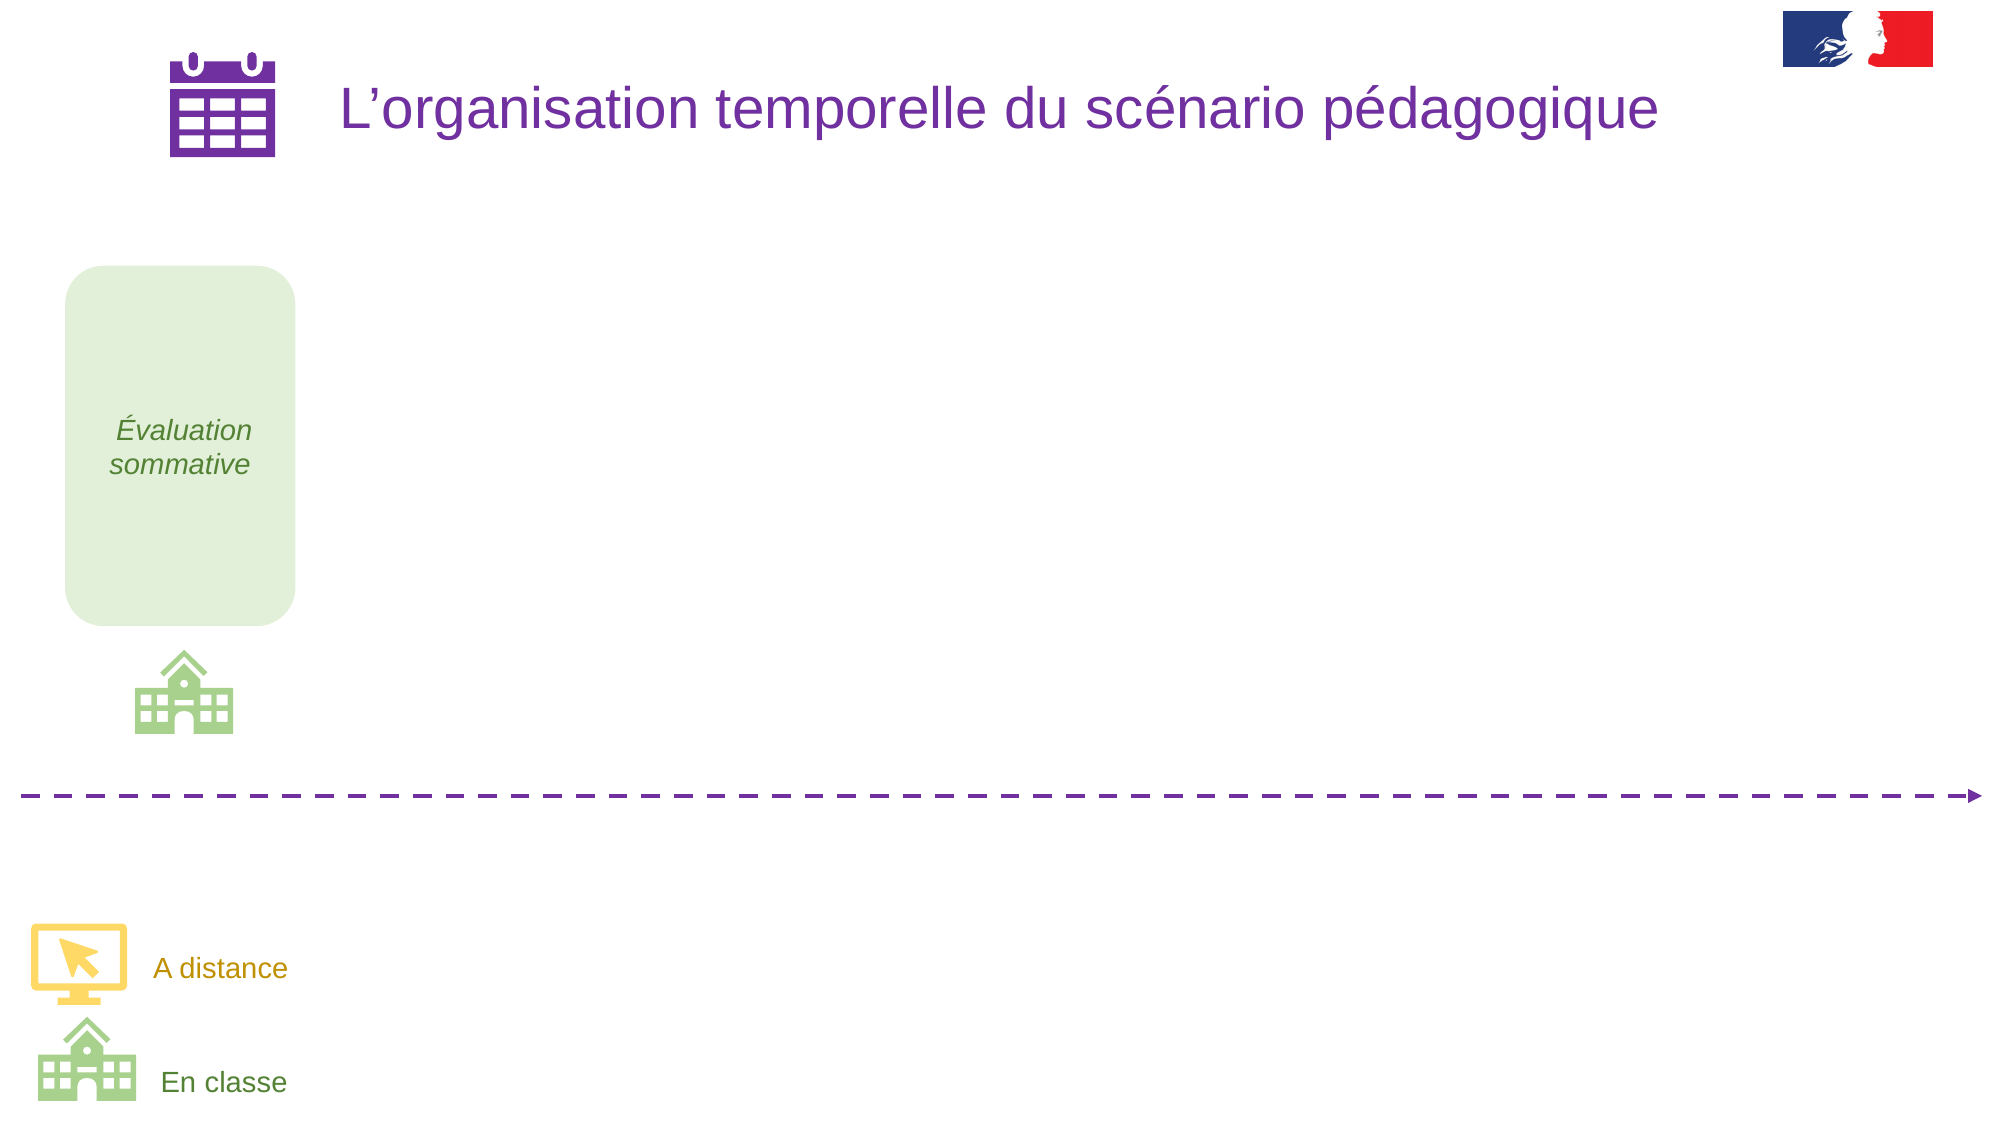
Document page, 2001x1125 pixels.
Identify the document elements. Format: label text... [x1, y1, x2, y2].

text_box L’organisation temporelle du scénario pédagogique [324, 62, 1693, 148]
picture [118, 625, 251, 758]
text_box A distance [138, 942, 312, 993]
text_box En classe [145, 1055, 320, 1106]
text_box Évaluation sommative [65, 265, 296, 627]
picture [1783, 11, 1933, 67]
picture [21, 906, 154, 1125]
picture [147, 29, 298, 180]
